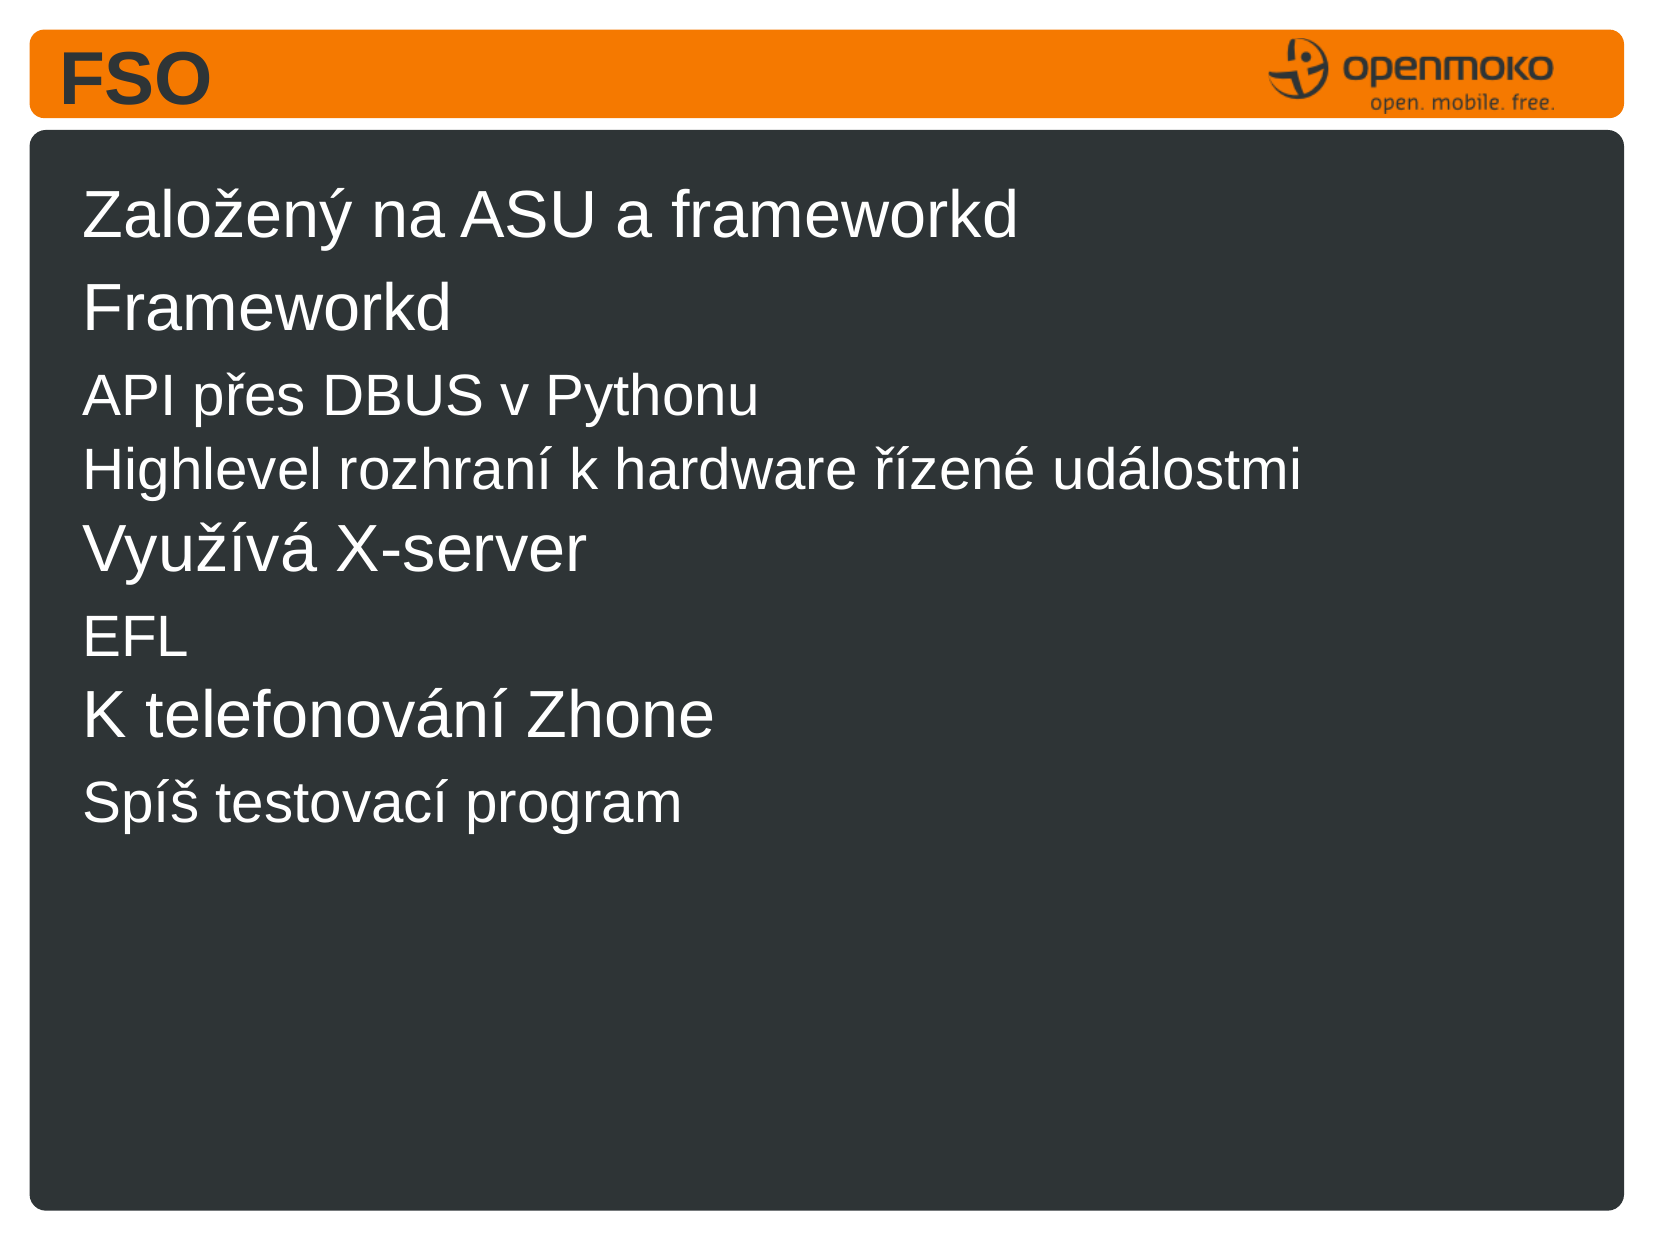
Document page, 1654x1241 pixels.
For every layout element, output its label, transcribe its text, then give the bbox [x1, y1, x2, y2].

picture [1361, 38, 1554, 114]
list Založený na ASU a frameworkd Frameworkd API přes DBUS v Pythonu Highlevel rozhraní k hardware řízené událostmi Využívá X-server EFL K telefonování Zhone Spíš testovací program [82, 177, 1571, 1182]
title FSO [59, 29, 1361, 128]
